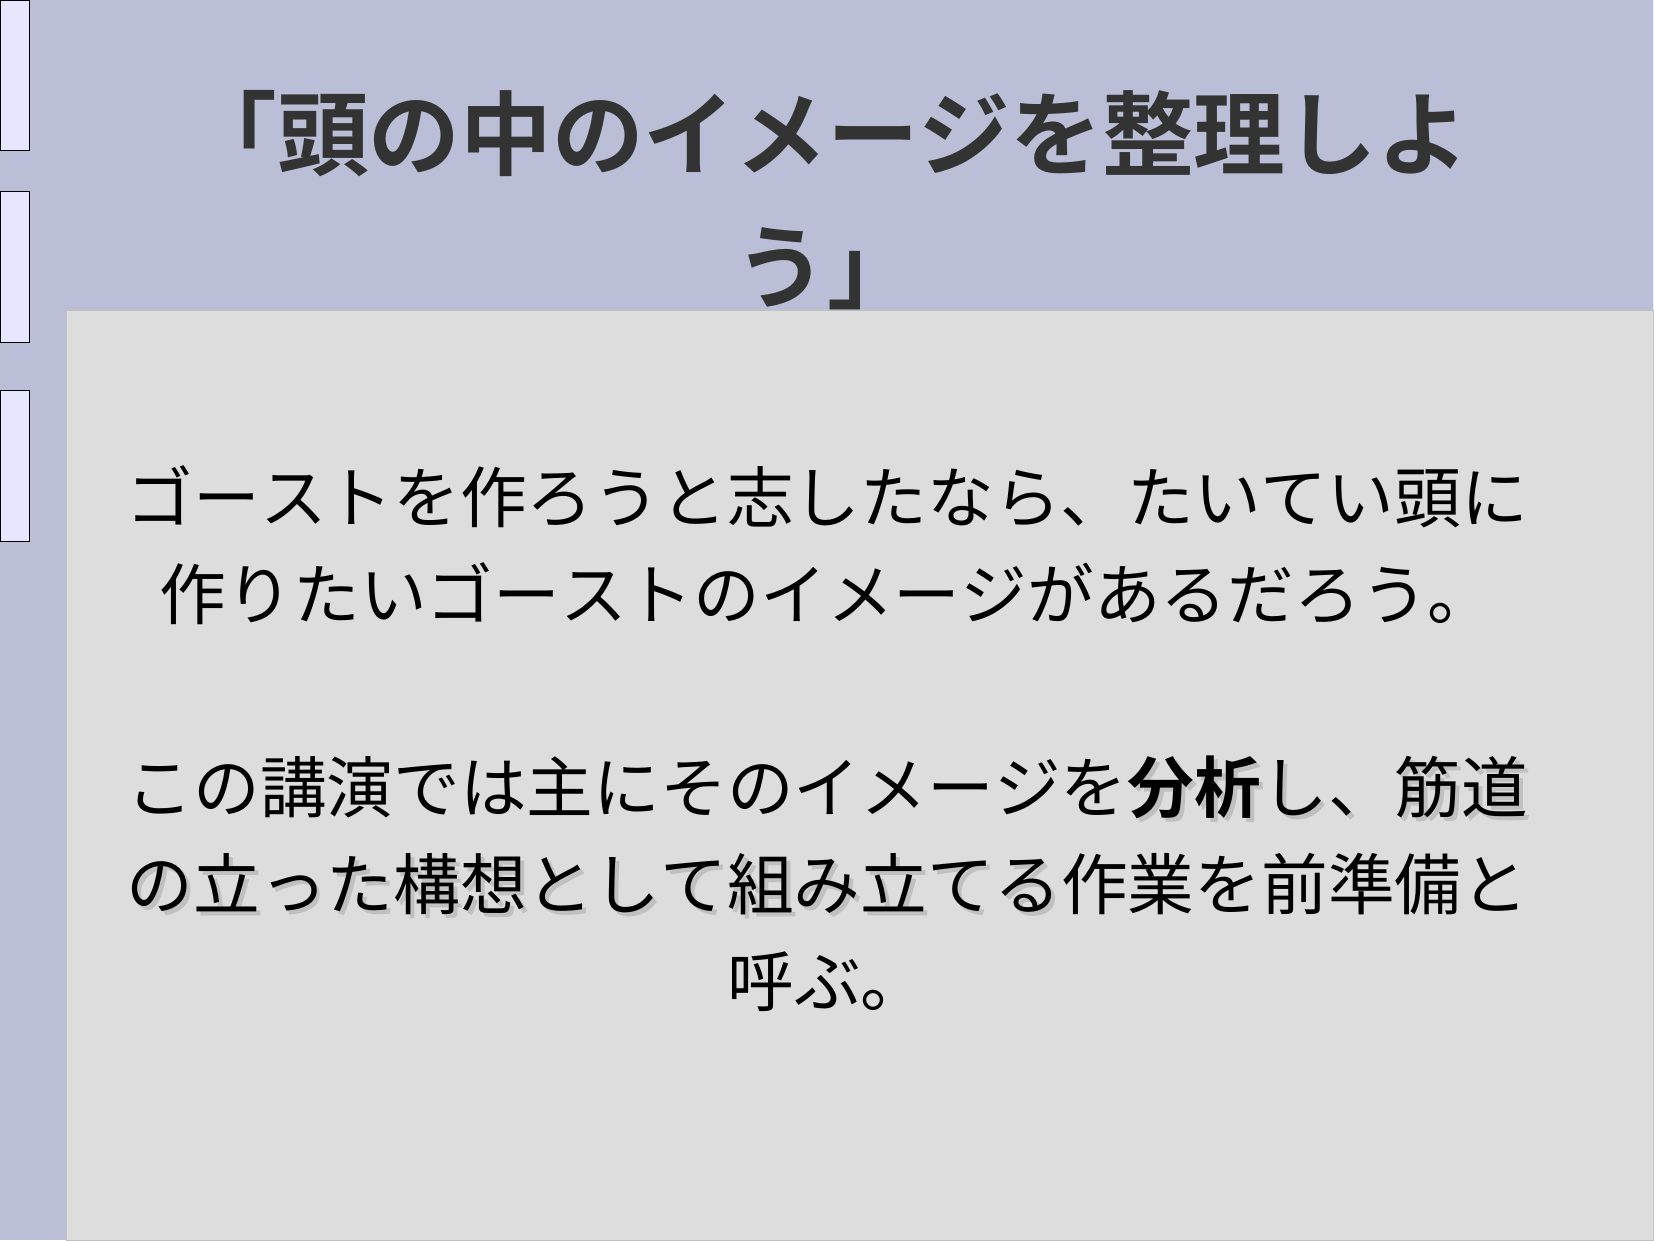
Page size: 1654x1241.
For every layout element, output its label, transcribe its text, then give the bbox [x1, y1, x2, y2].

title 「頭の中のイメージを整理しよう」 [121, 91, 1534, 299]
subtitle ゴーストを作ろうと志したなら、たいてい頭に作りたいゴーストのイメージがあるだろう。 この講演では主にそのイメージを分析し、筋道の立った構想として組み立てる作業を前準備と呼ぶ。 [121, 344, 1534, 1127]
